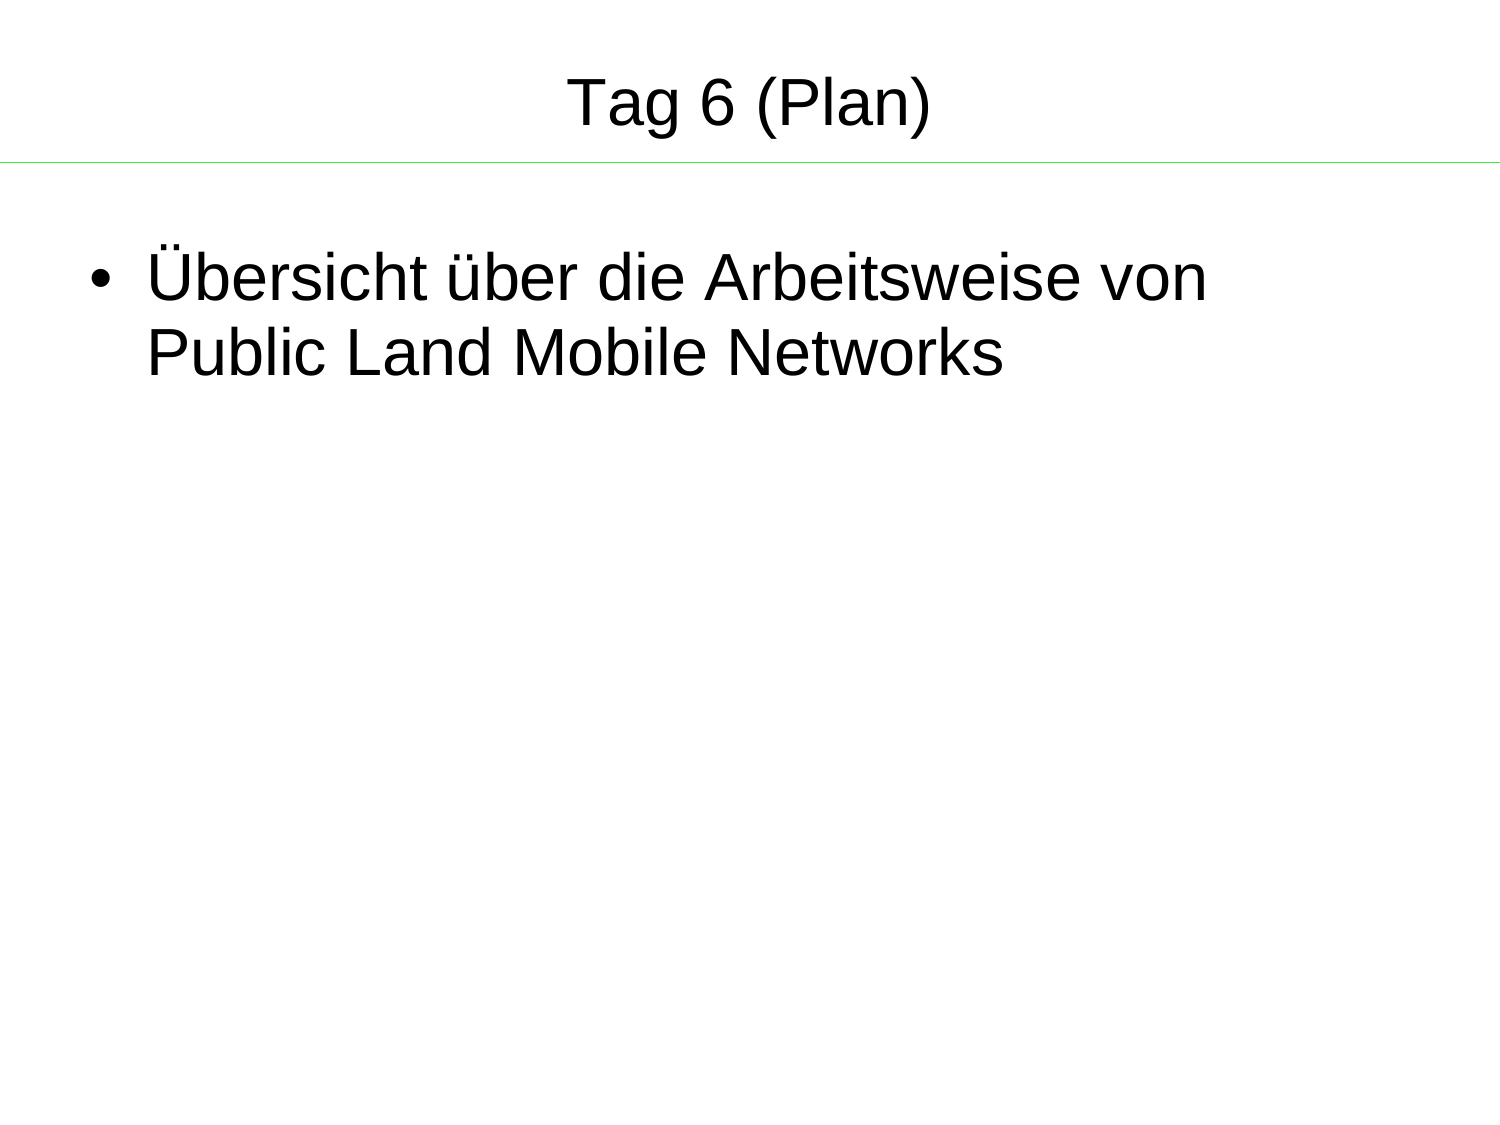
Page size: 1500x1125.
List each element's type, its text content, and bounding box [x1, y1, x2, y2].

title Tag 6 (Plan) [75, 49, 1426, 155]
list Übersicht über die Arbeitsweise von Public Land Mobile Networks [75, 232, 1426, 1071]
